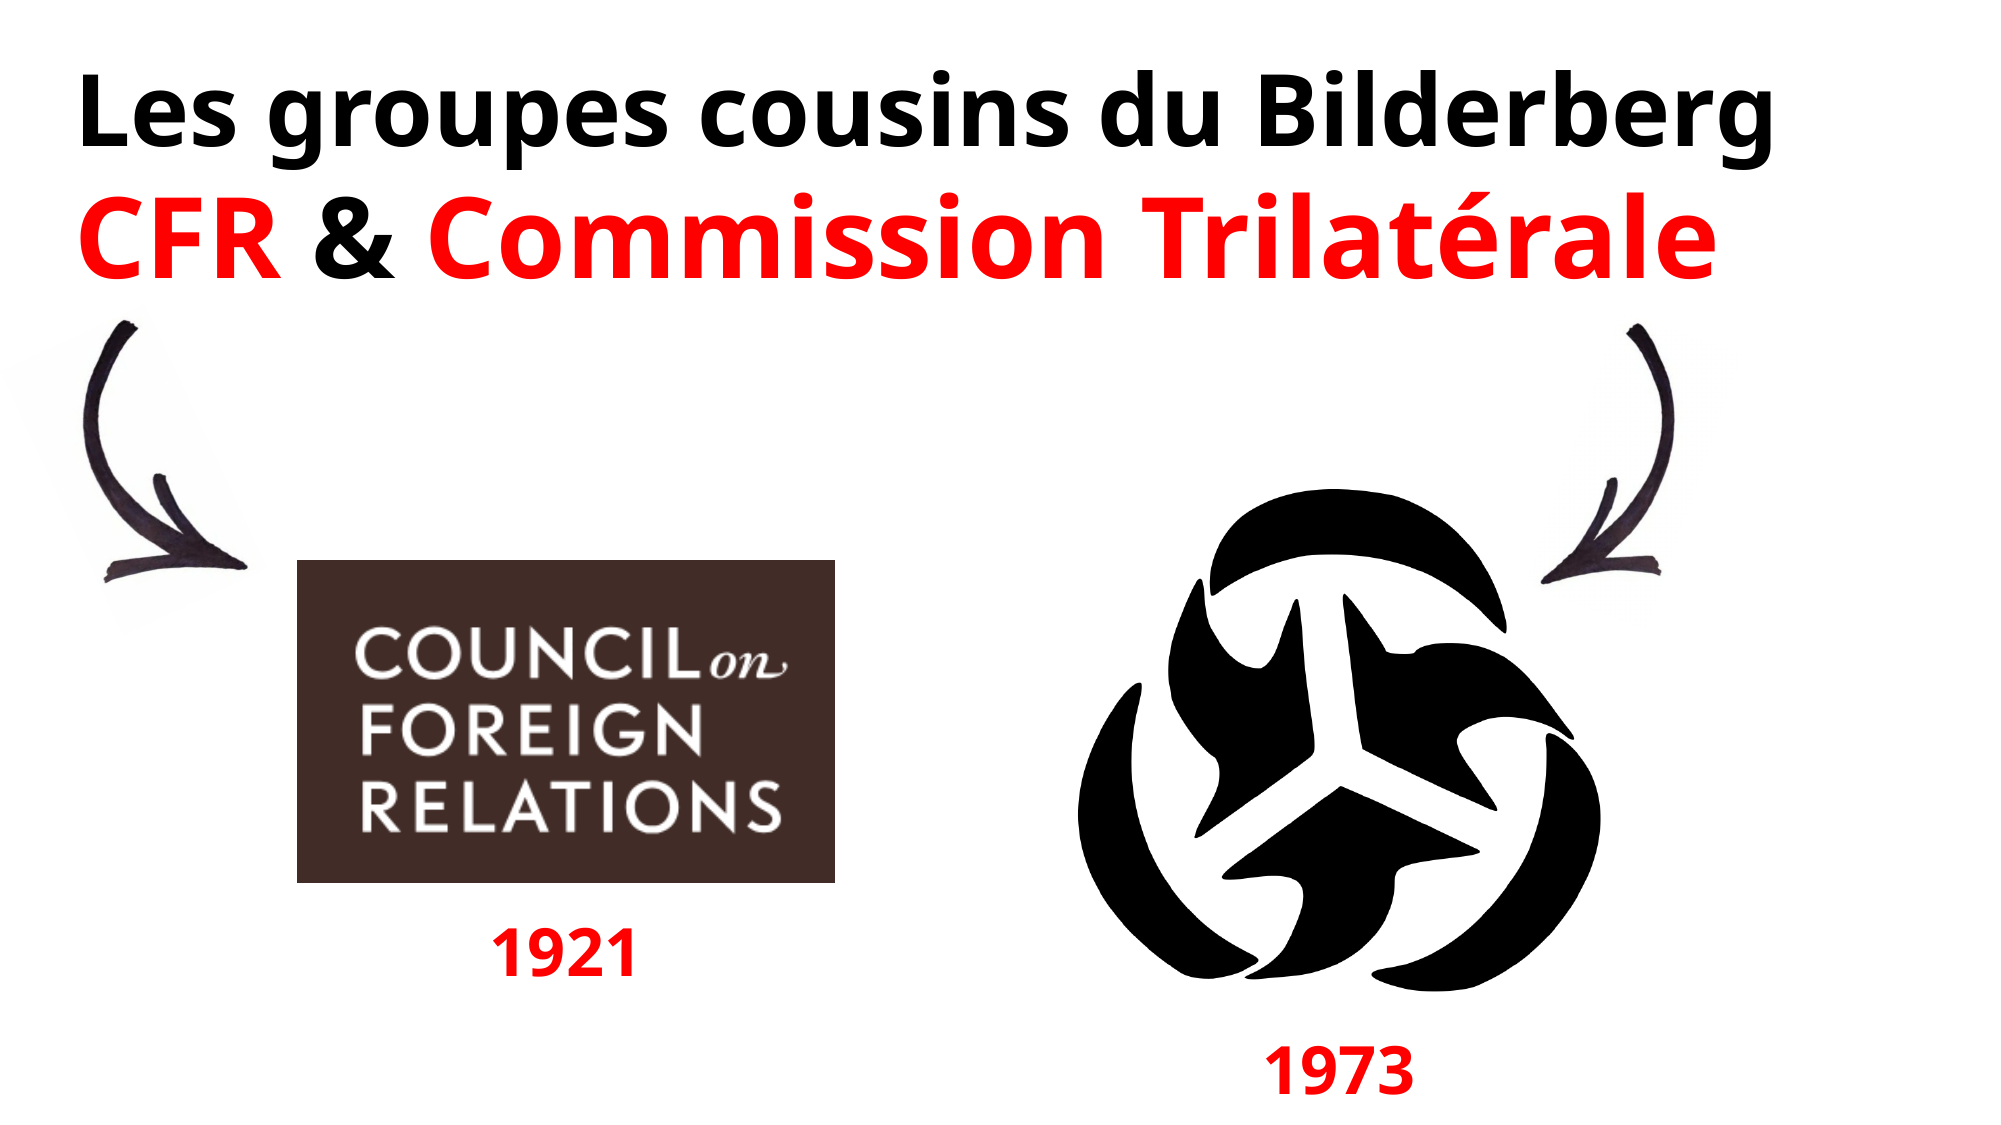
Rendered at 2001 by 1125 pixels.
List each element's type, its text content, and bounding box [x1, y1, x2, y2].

picture [297, 560, 835, 883]
picture [1076, 311, 1742, 993]
picture [0, 304, 267, 635]
text_box 1973 [1070, 1020, 1608, 1117]
text_box 1921 [297, 901, 835, 998]
text_box Les groupes cousins du Bilderberg CFR & Commission Trilatérale [59, 39, 1941, 312]
